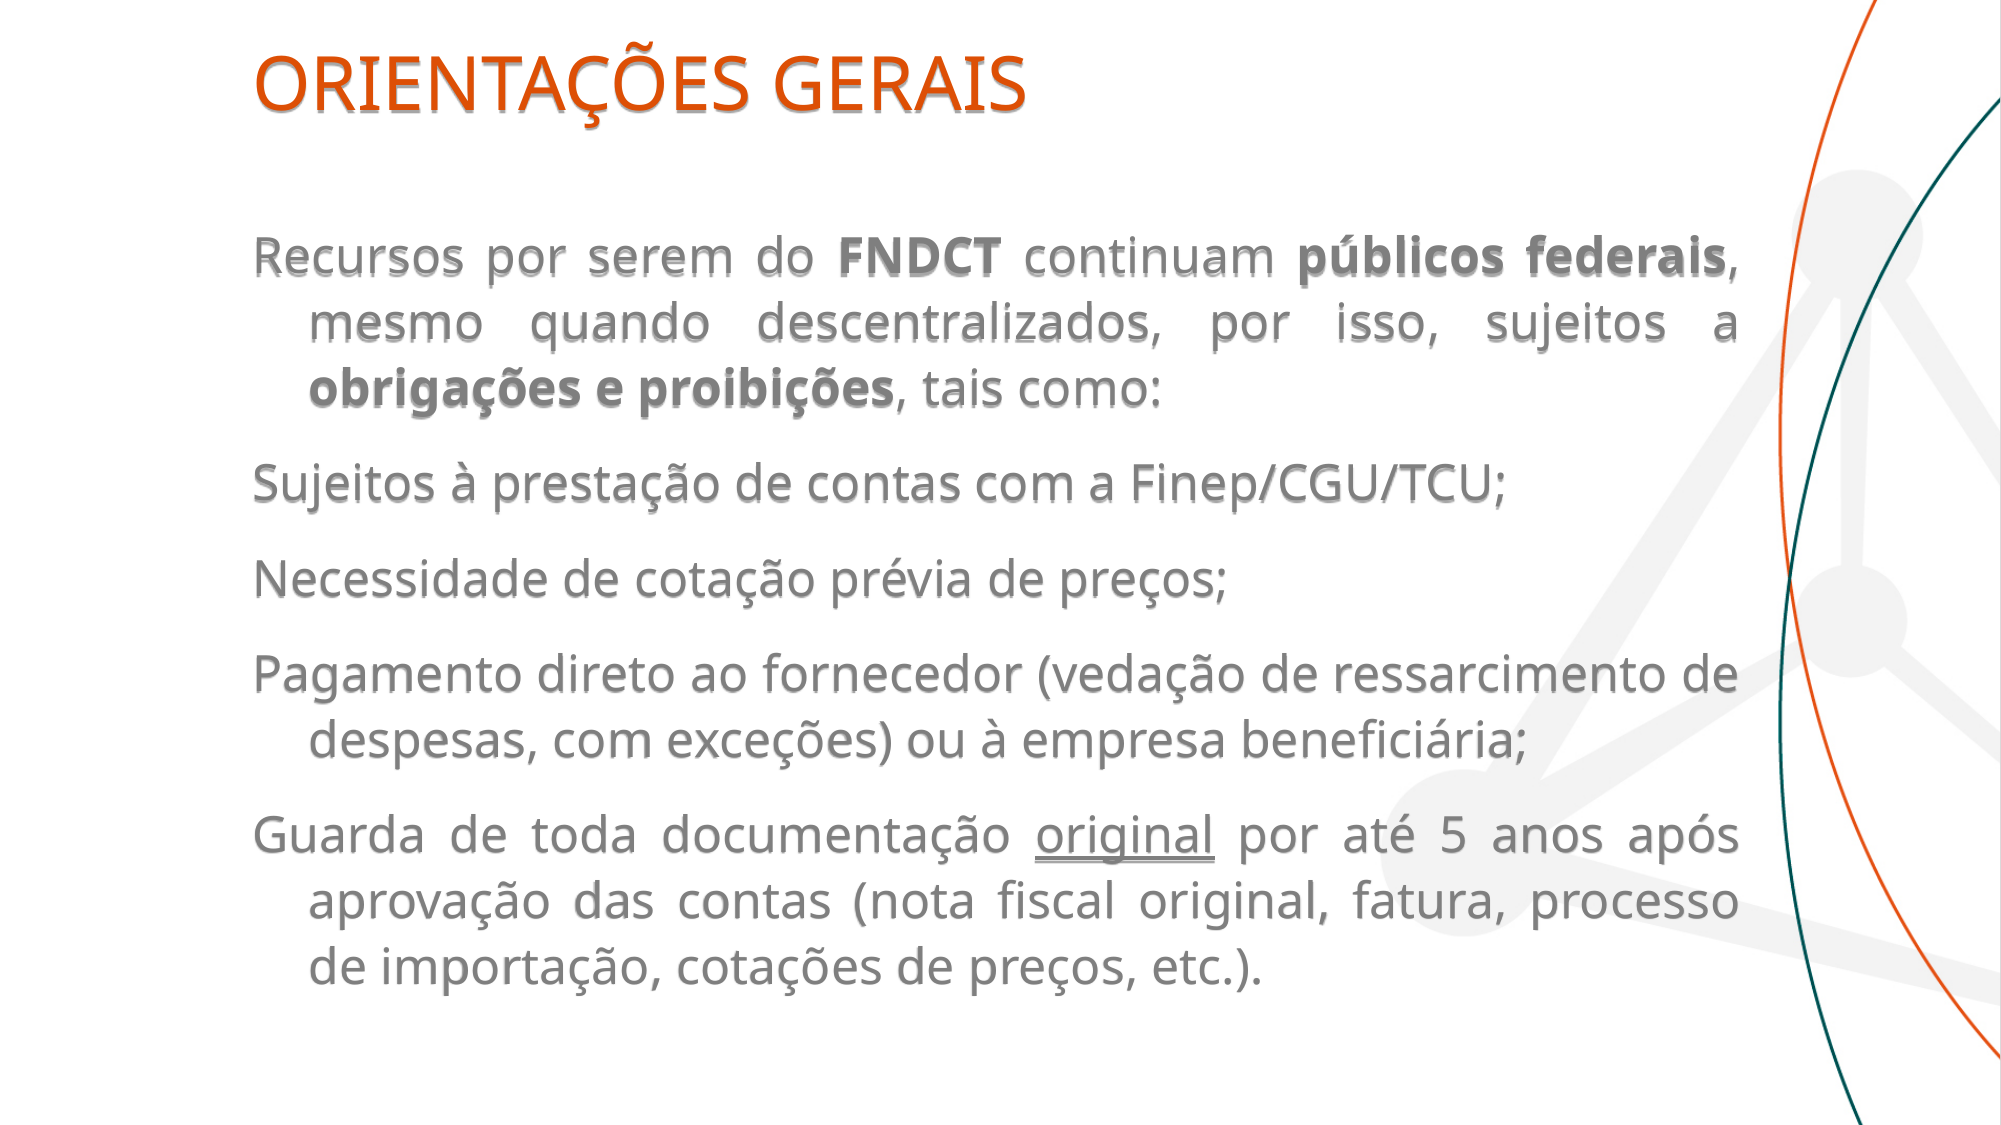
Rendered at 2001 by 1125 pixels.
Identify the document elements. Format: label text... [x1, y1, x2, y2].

text_box ORIENTAÇÕES GERAIS [237, 27, 1250, 138]
text_box Recursos por serem do FNDCT continuam públicos federais, mesmo quando descentralizados, por isso, sujeitos a obrigações e proibições, tais como: Sujeitos à prestação de contas com a Finep/CGU/TCU; Necessidade de cotação prévia de preços; Pagamento direto ao fornecedor (vedação de ressarcimento de despesas, com exceções) ou à empresa beneficiária; Guarda de toda documentação original por até 5 anos após aprovação das contas (nota fiscal original, fatura, processo de importação, cotações de preços, etc.). [237, 210, 1756, 1095]
